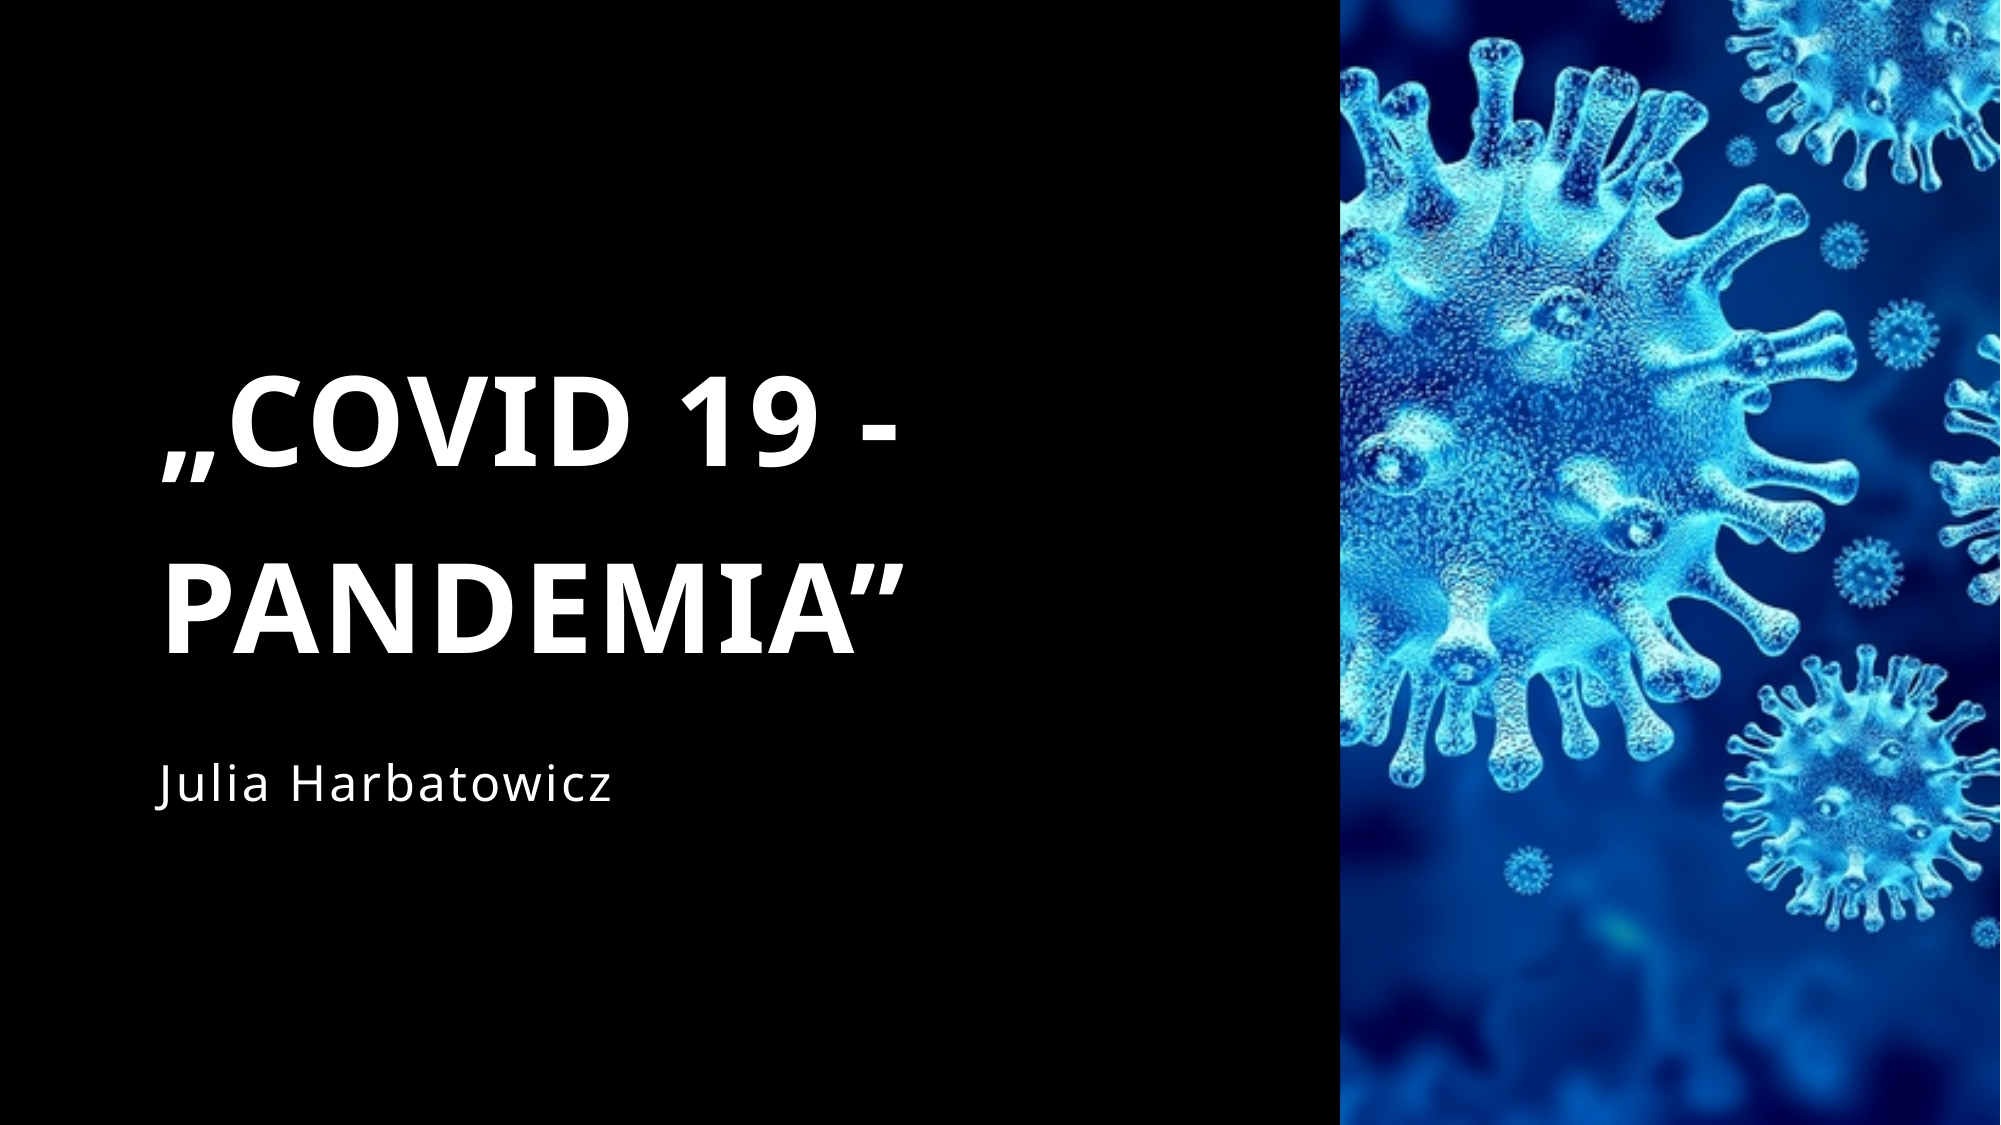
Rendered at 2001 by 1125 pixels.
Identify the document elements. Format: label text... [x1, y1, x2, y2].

text_box [0, 0, 1340, 1125]
title „Covid 19 - pandemia” [140, 141, 1126, 694]
subtitle Julia Harbatowicz [141, 703, 1138, 925]
picture [1340, 0, 2000, 1125]
